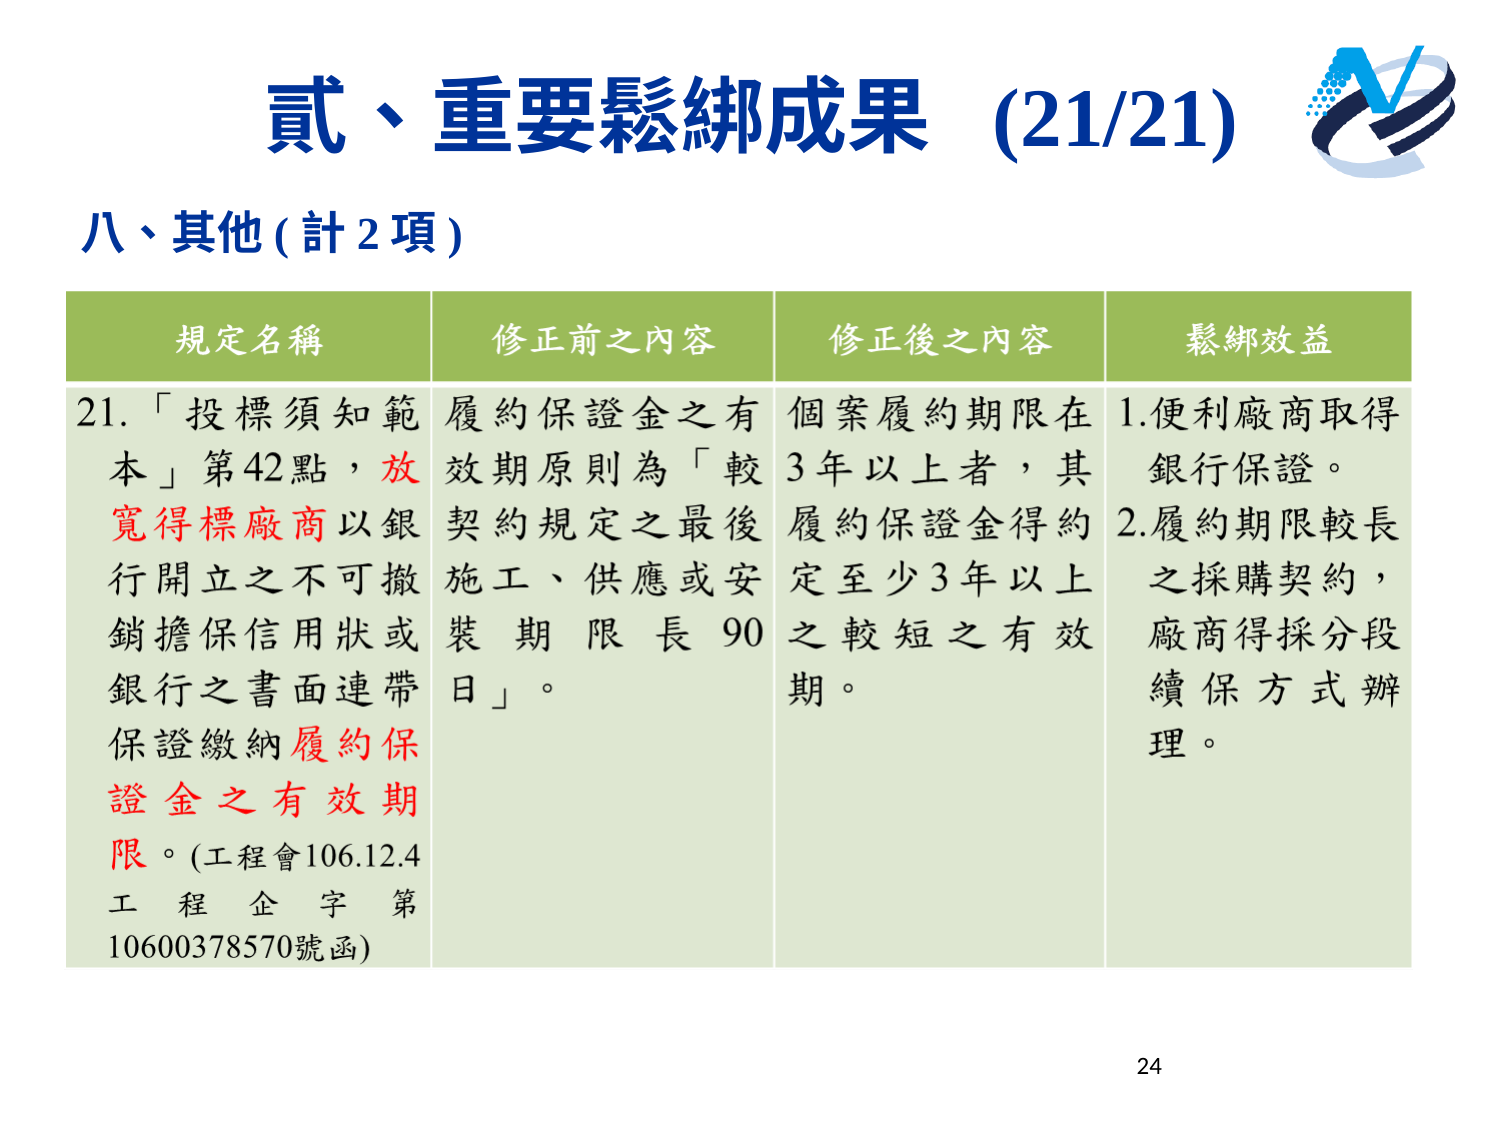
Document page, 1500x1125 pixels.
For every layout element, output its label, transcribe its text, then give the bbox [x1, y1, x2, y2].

text_box 24 [1121, 1035, 1472, 1095]
picture [64, 290, 1413, 987]
title 貳、重要鬆綁成果 (21/21) [76, 19, 1427, 207]
text_box 八、其他(計2項) [64, 196, 428, 267]
